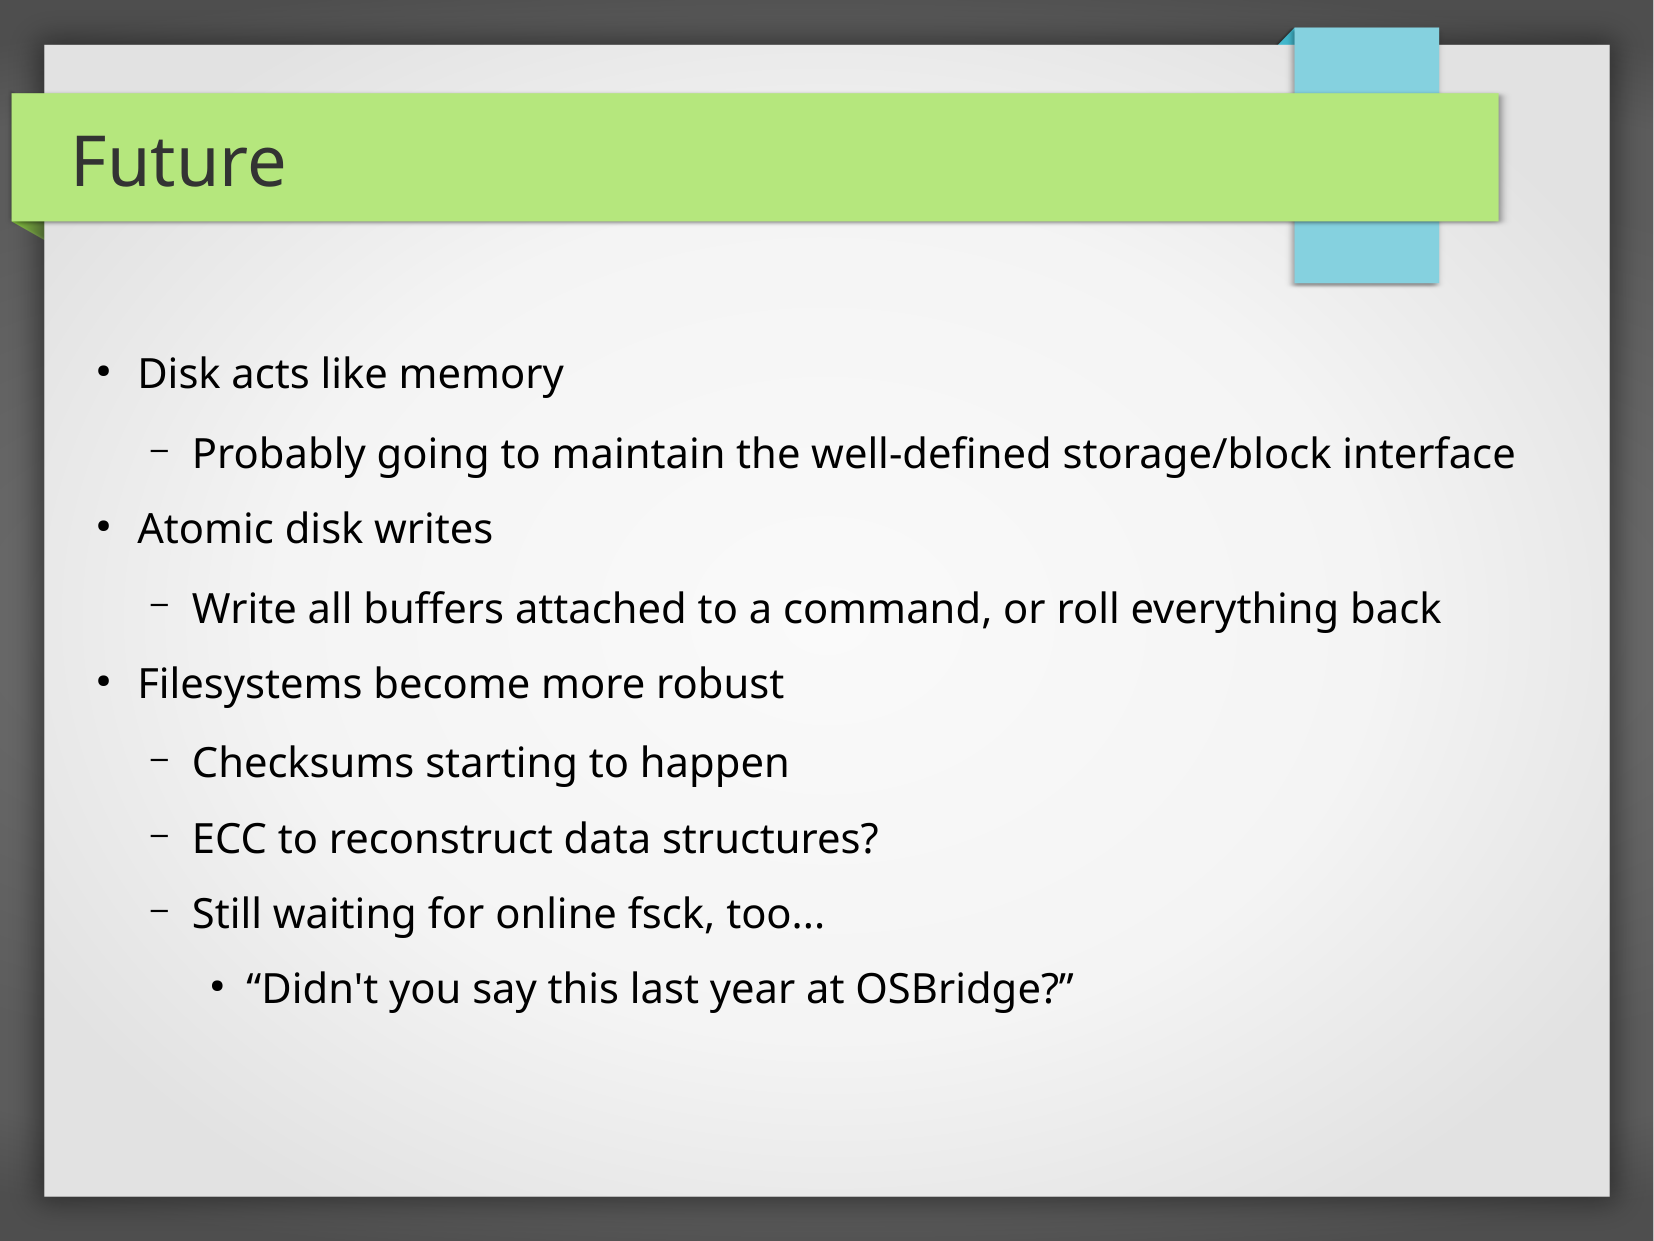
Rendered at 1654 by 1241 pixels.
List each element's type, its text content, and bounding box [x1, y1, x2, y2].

title Future [70, 106, 1229, 213]
picture [0, 0, 1654, 1241]
list Disk acts like memory Probably going to maintain the well-defined storage/block interface Atomic disk writes Write all buffers attached to a command, or roll everything back Filesystems become more robust Checksums starting to happen ECC to reconstruct data structures? Still waiting for online fsck, too... “Didn't you say this last year at OSBridge?” [82, 343, 1538, 1063]
